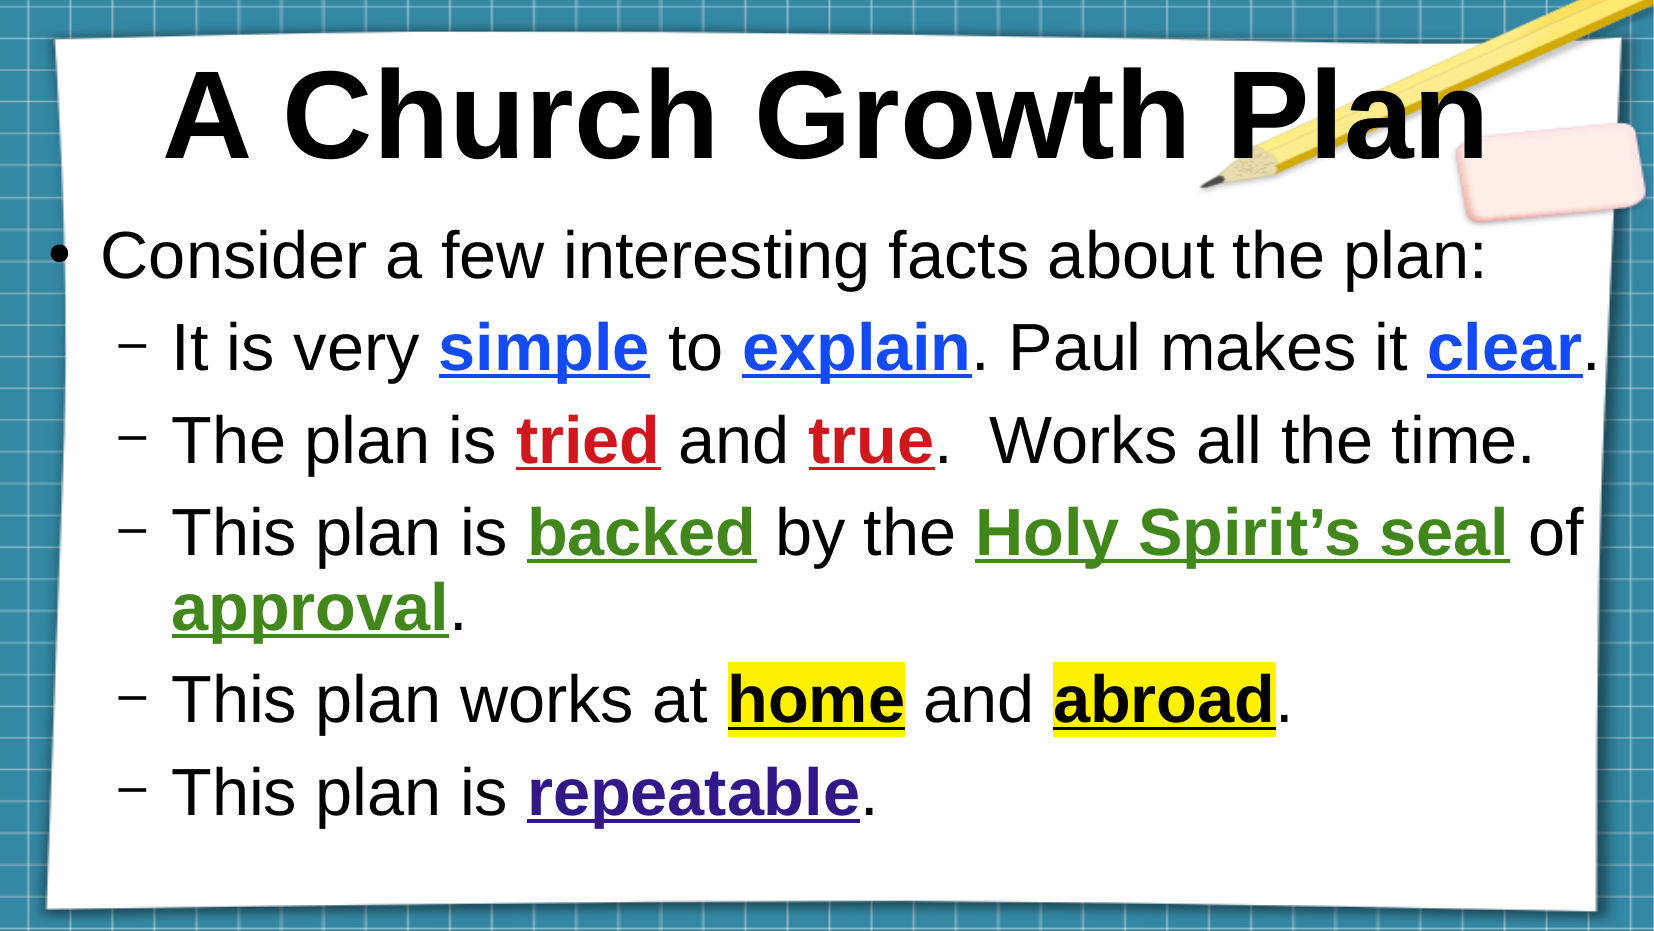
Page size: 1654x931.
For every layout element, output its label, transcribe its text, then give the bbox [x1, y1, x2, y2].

list Consider a few interesting facts about the plan: It is very simple to explain. Paul makes it clear. The plan is tried and true. Works all the time. This plan is backed by the Holy Spirit’s seal of approval. This plan works at home and abroad. This plan is repeatable. [30, 217, 1654, 901]
picture [0, 0, 1654, 931]
title A Church Growth Plan [82, 37, 1571, 193]
